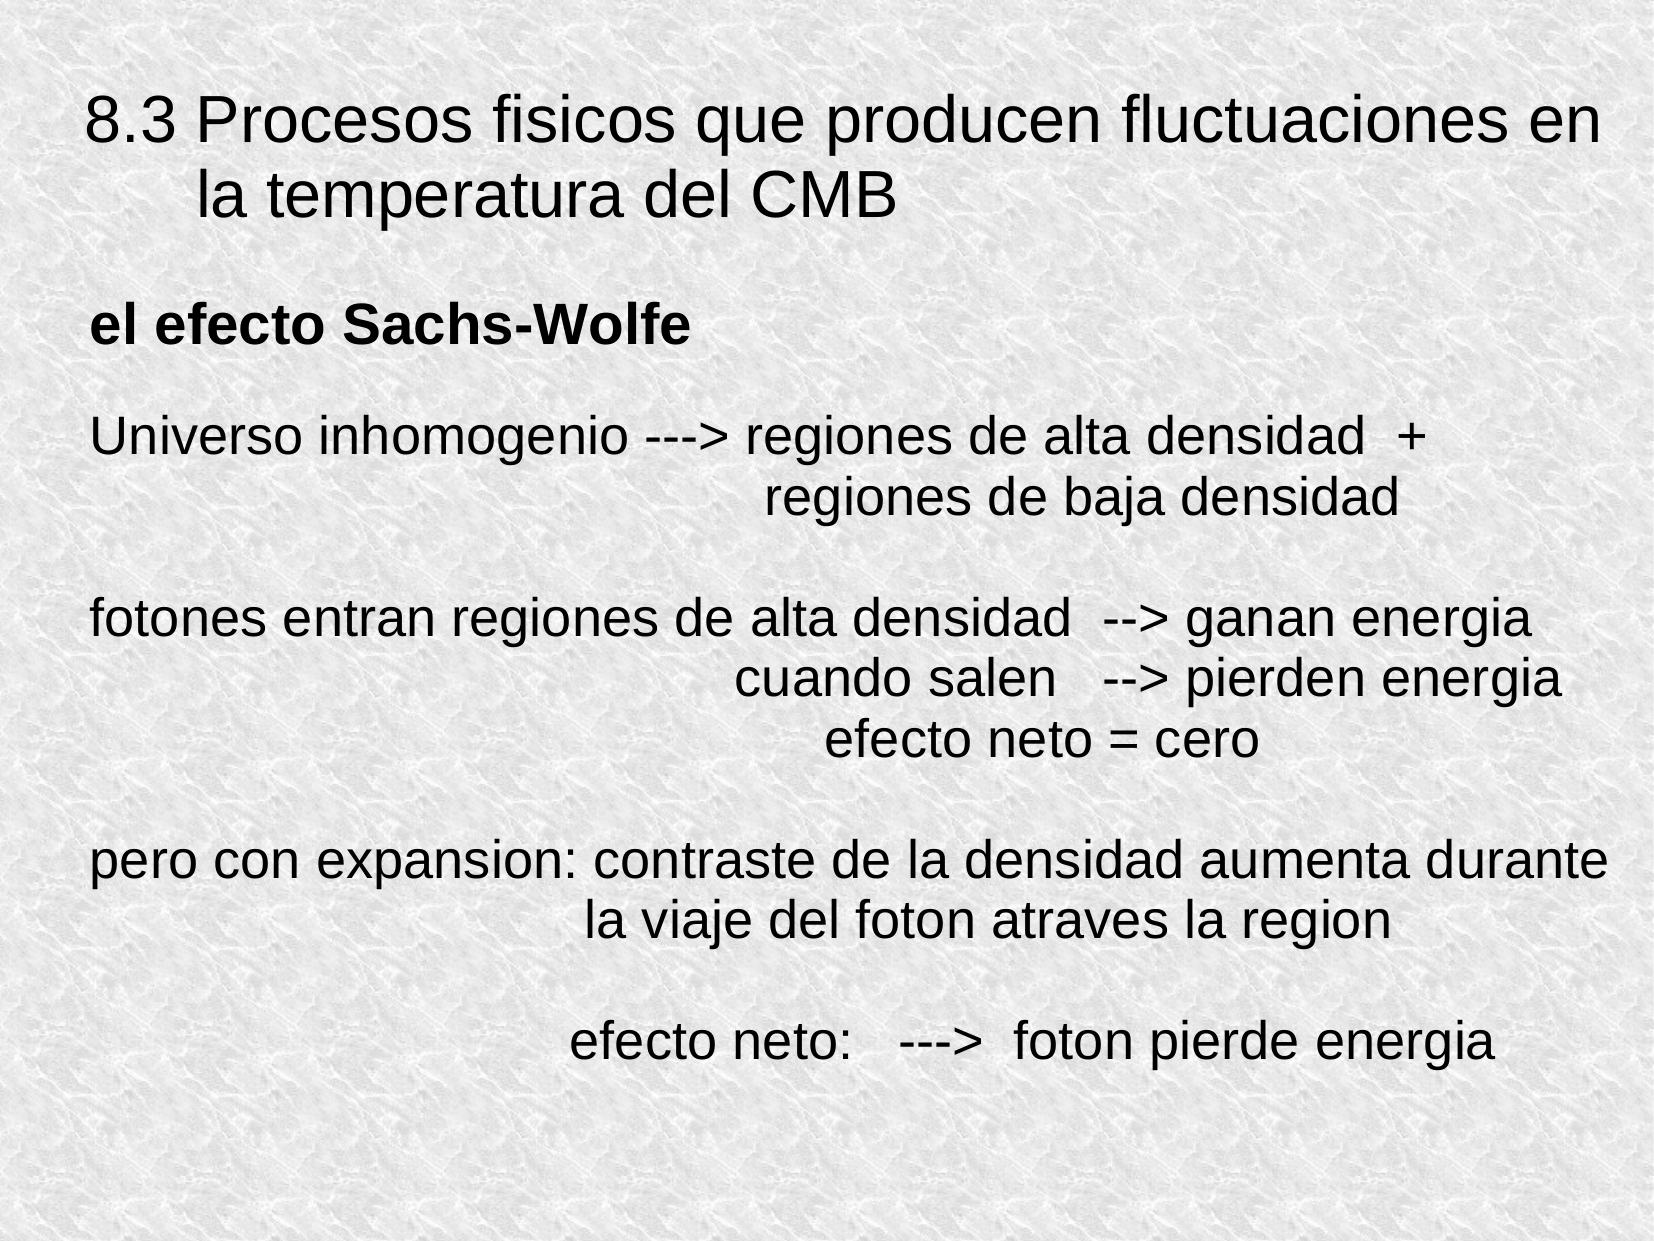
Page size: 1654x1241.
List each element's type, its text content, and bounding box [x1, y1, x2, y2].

picture [0, 0, 1654, 1241]
text_box 8.3 Procesos fisicos que producen fluctuaciones en la temperatura del CMB [70, 75, 1463, 252]
text_box Universo inhomogenio ---> regiones de alta densidad + regiones de baja densidad fotones entran regiones de alta densidad --> ganan energia cuando salen --> pierden energia efecto neto = cero pero con expansion: contraste de la densidad aumenta durante la viaje del foton atraves la region efecto neto: ---> foton pierde energia [75, 398, 1462, 1134]
text_box el efecto Sachs-Wolfe [75, 284, 633, 376]
